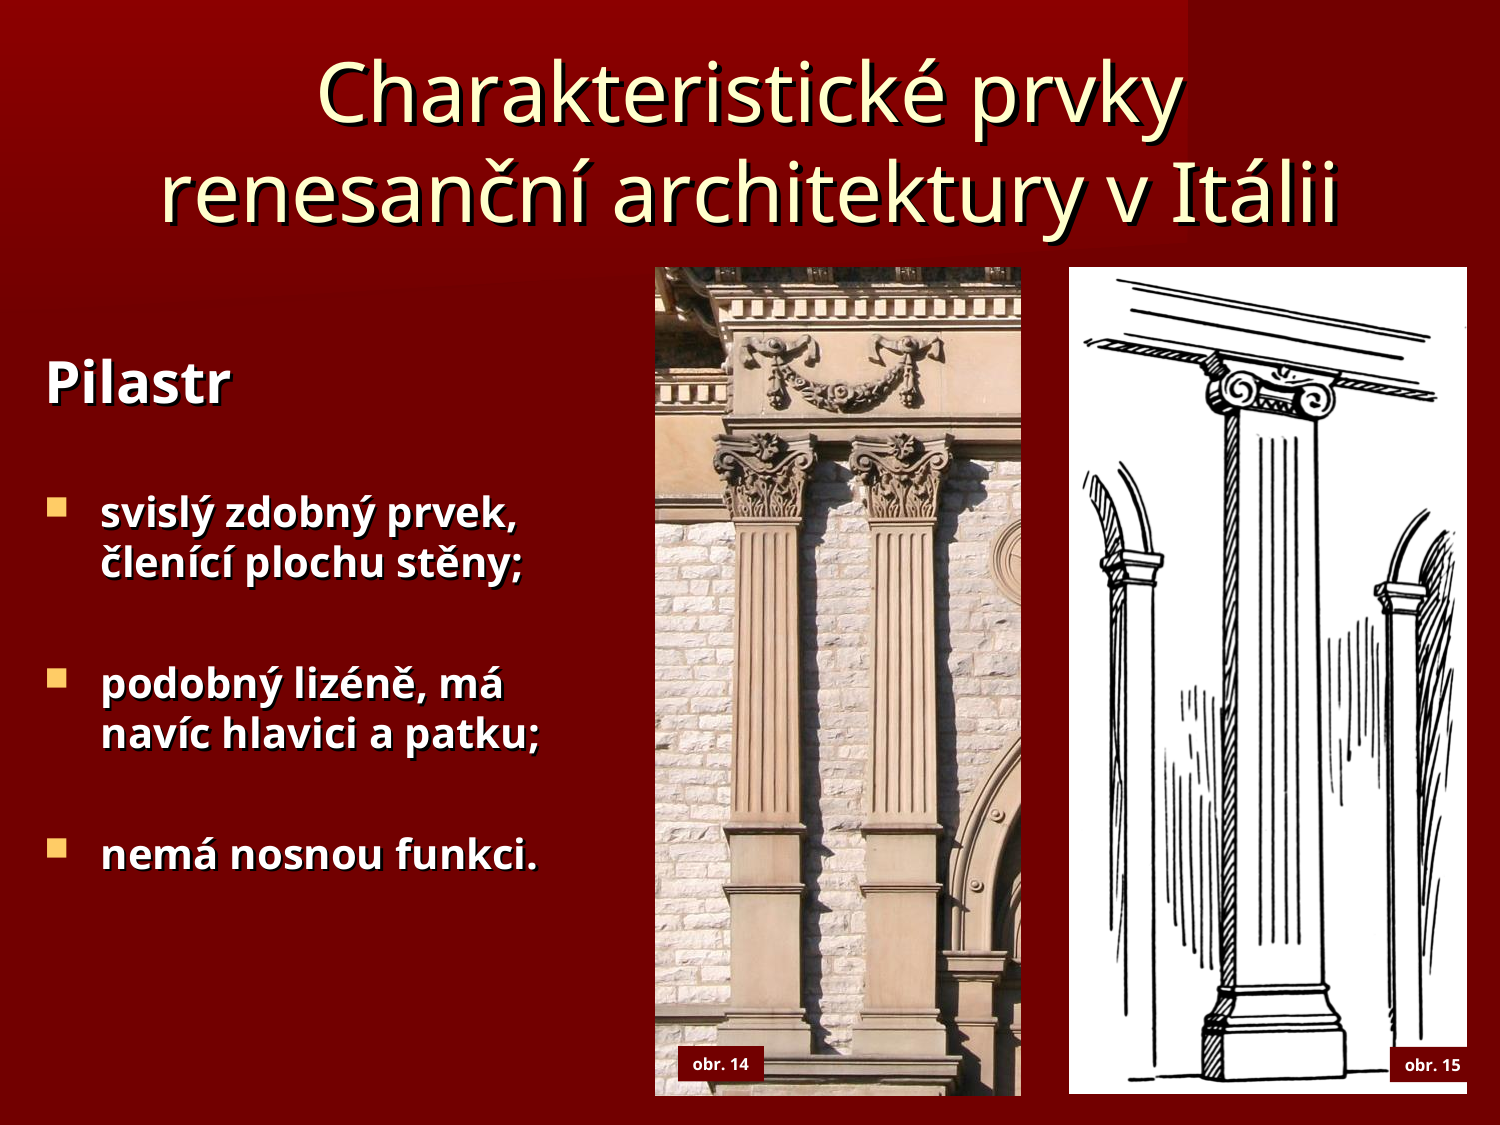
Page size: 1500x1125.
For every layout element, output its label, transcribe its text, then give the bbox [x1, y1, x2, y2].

list Pilastr svislý zdobný prvek, členící plochu stěny; podobný lizéně, má navíc hlavici a patku; nemá nosnou funkci. [29, 337, 632, 1094]
text_box obr. 14 [678, 1046, 764, 1082]
text_box [655, 267, 1021, 1096]
text_box obr. 15 [1389, 1046, 1476, 1083]
text_box [1069, 267, 1467, 1095]
title Charakteristické prvky renesanční architektury v Itálii [75, 31, 1426, 247]
